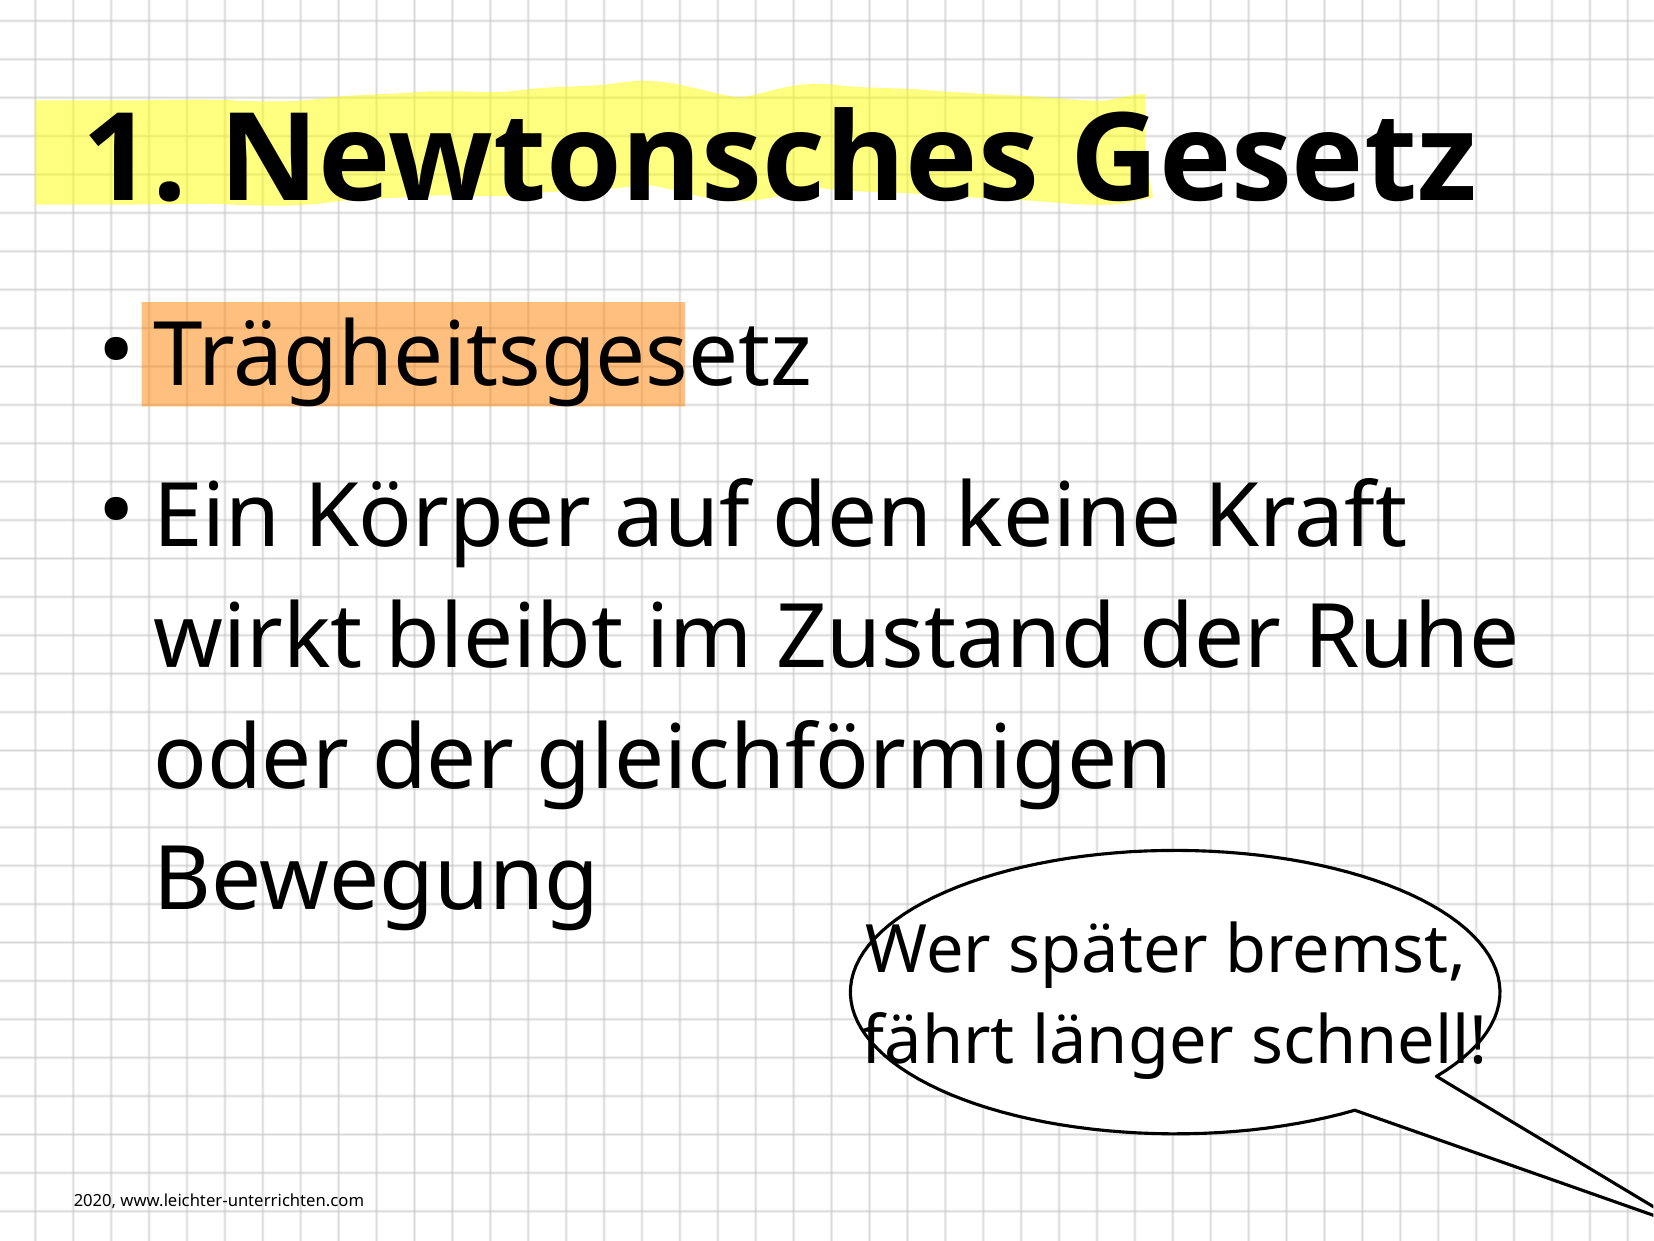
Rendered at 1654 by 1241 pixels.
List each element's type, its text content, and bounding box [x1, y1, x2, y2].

text_box Wer später bremst, fährt länger schnell! [850, 850, 1654, 1216]
list Trägheitsgesetz Ein Körper auf den keine Kraft wirkt bleibt im Zustand der Ruhe oder der gleichförmigen Bewegung [82, 290, 1571, 1010]
title 1. Newtonsches Gesetz [82, 49, 1571, 257]
